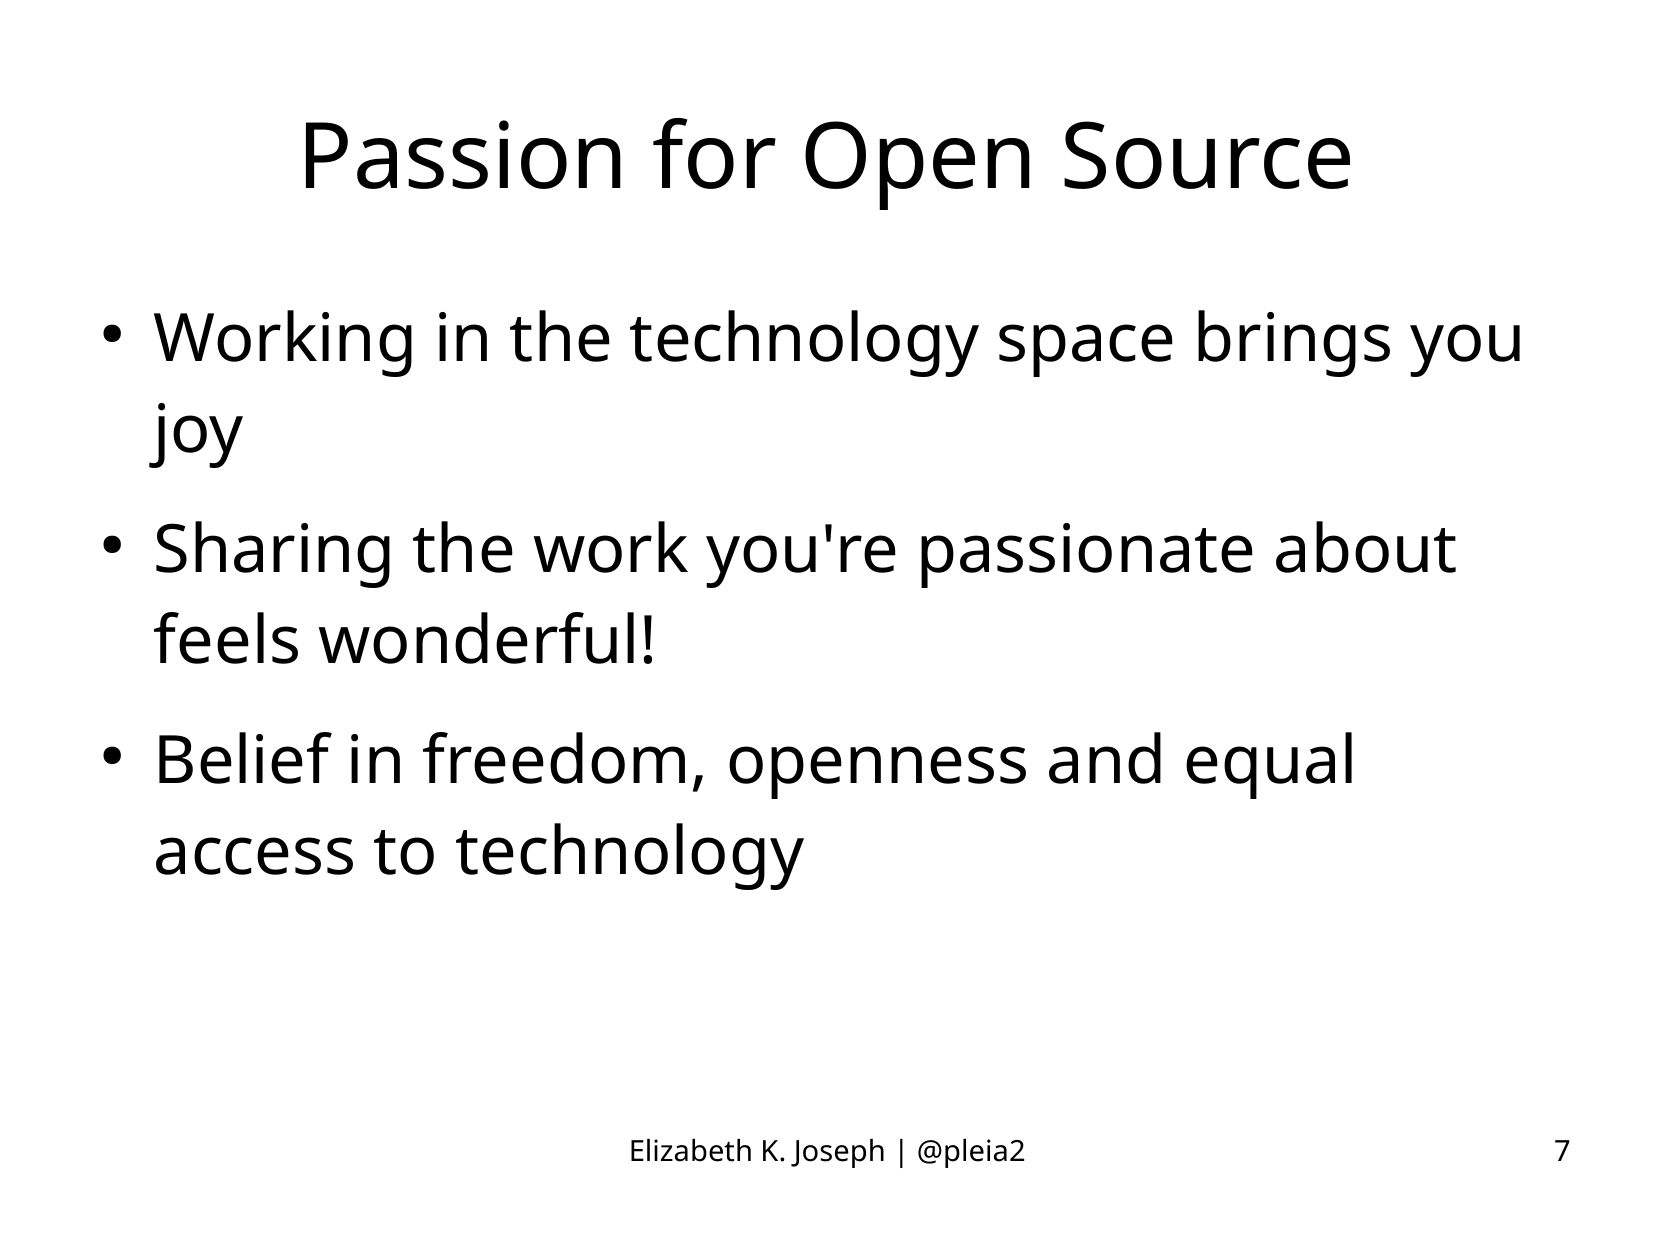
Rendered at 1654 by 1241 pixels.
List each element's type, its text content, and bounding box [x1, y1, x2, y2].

list Working in the technology space brings you joy Sharing the work you're passionate about feels wonderful! Belief in freedom, openness and equal access to technology [82, 290, 1571, 1010]
title Passion for Open Source [82, 49, 1571, 257]
